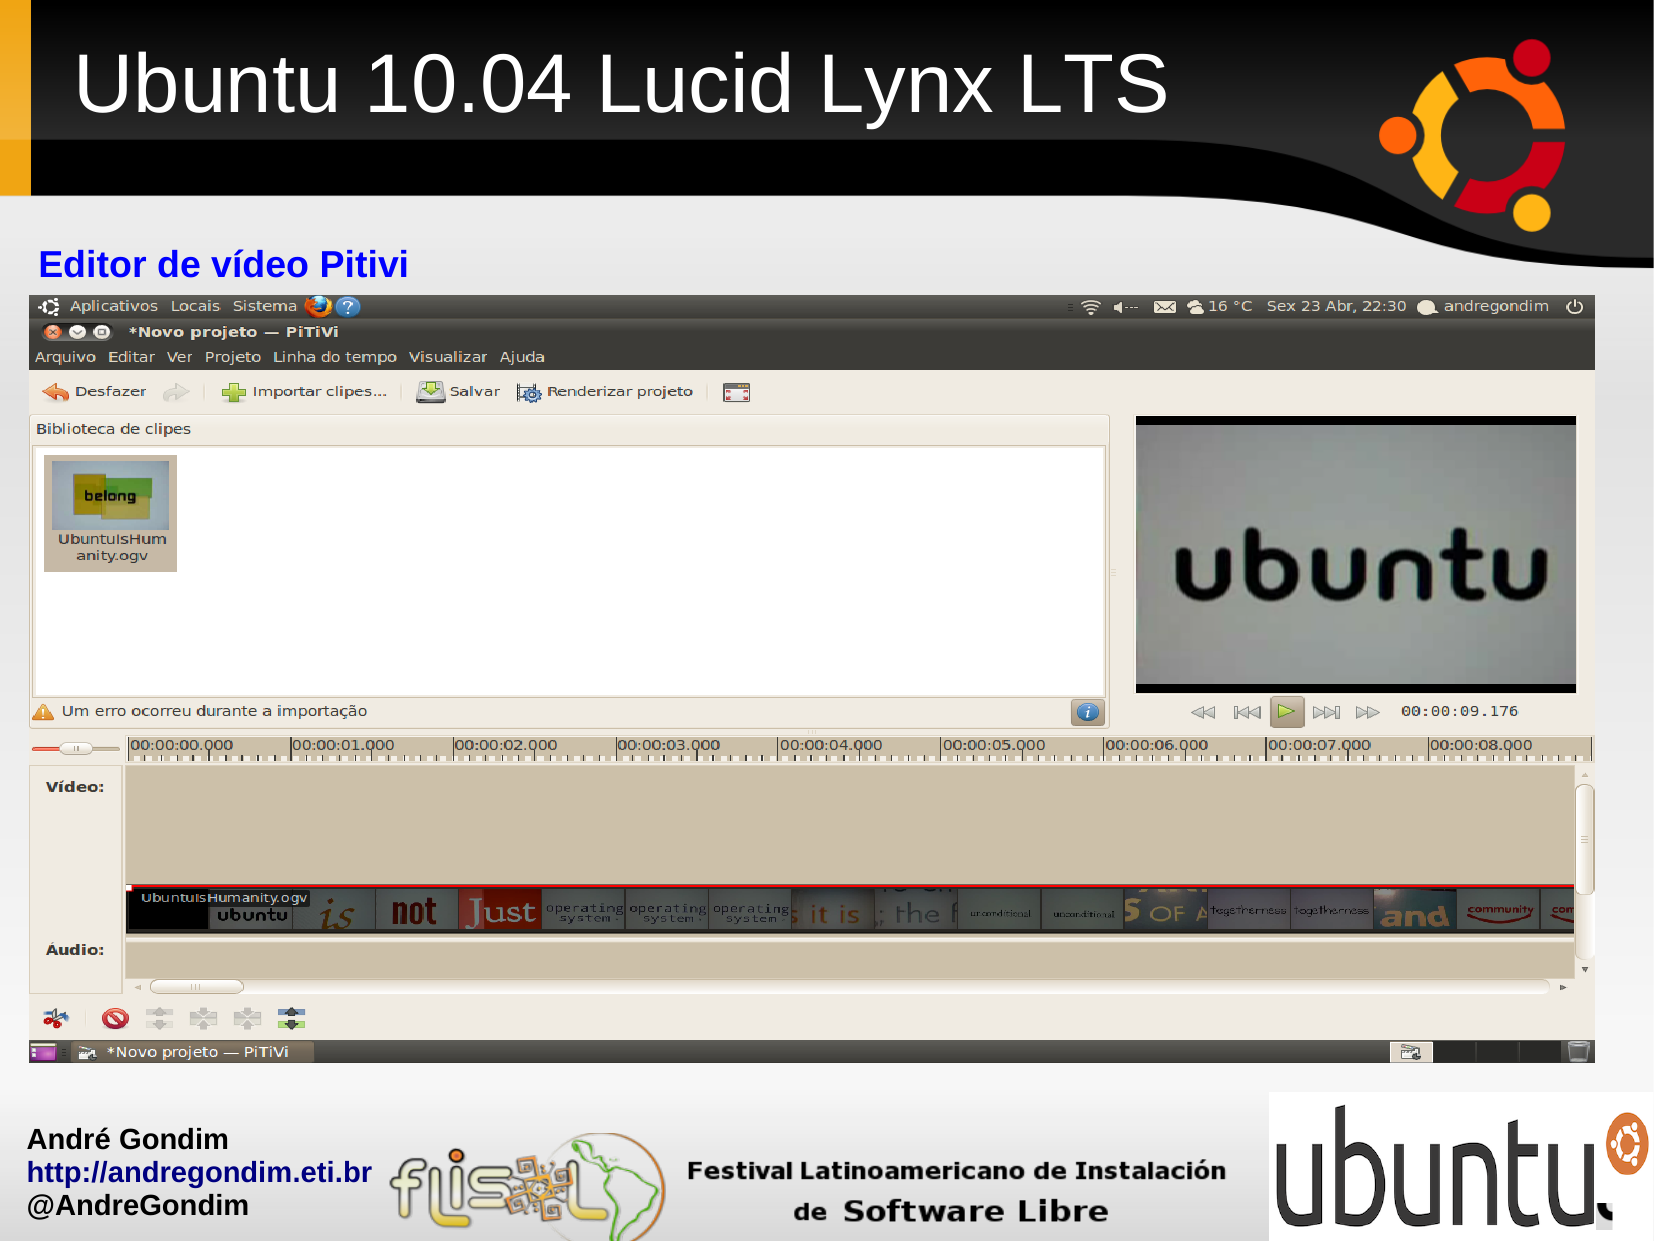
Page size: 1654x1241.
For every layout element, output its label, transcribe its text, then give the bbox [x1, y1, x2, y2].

text_box Editor de vídeo Pitivi [23, 236, 425, 294]
picture [0, 0, 1654, 1241]
